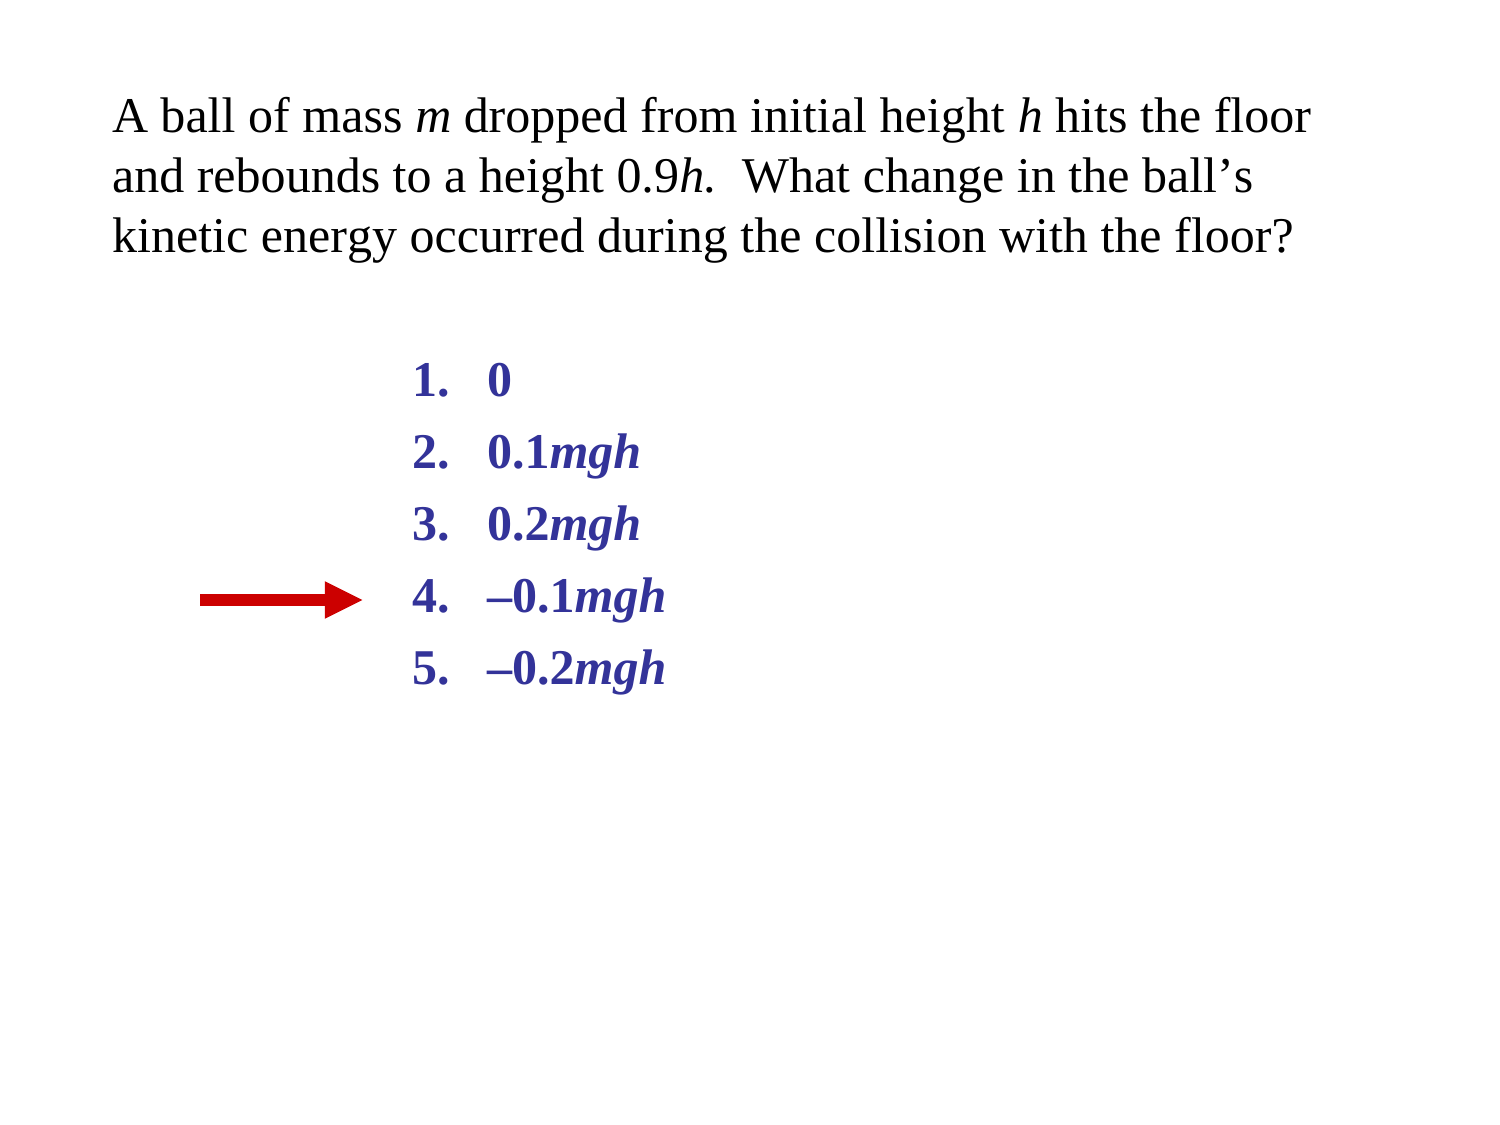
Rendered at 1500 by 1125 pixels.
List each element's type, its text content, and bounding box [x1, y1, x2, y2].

text_box A ball of mass m dropped from initial height h hits the floor and rebounds to a height 0.9h. What change in the ball’s kinetic energy occurred during the collision with the floor? 1. 0 2. 0.1mgh 3. 0.2mgh 4. –0.1mgh 5. –0.2mgh [97, 74, 1338, 703]
